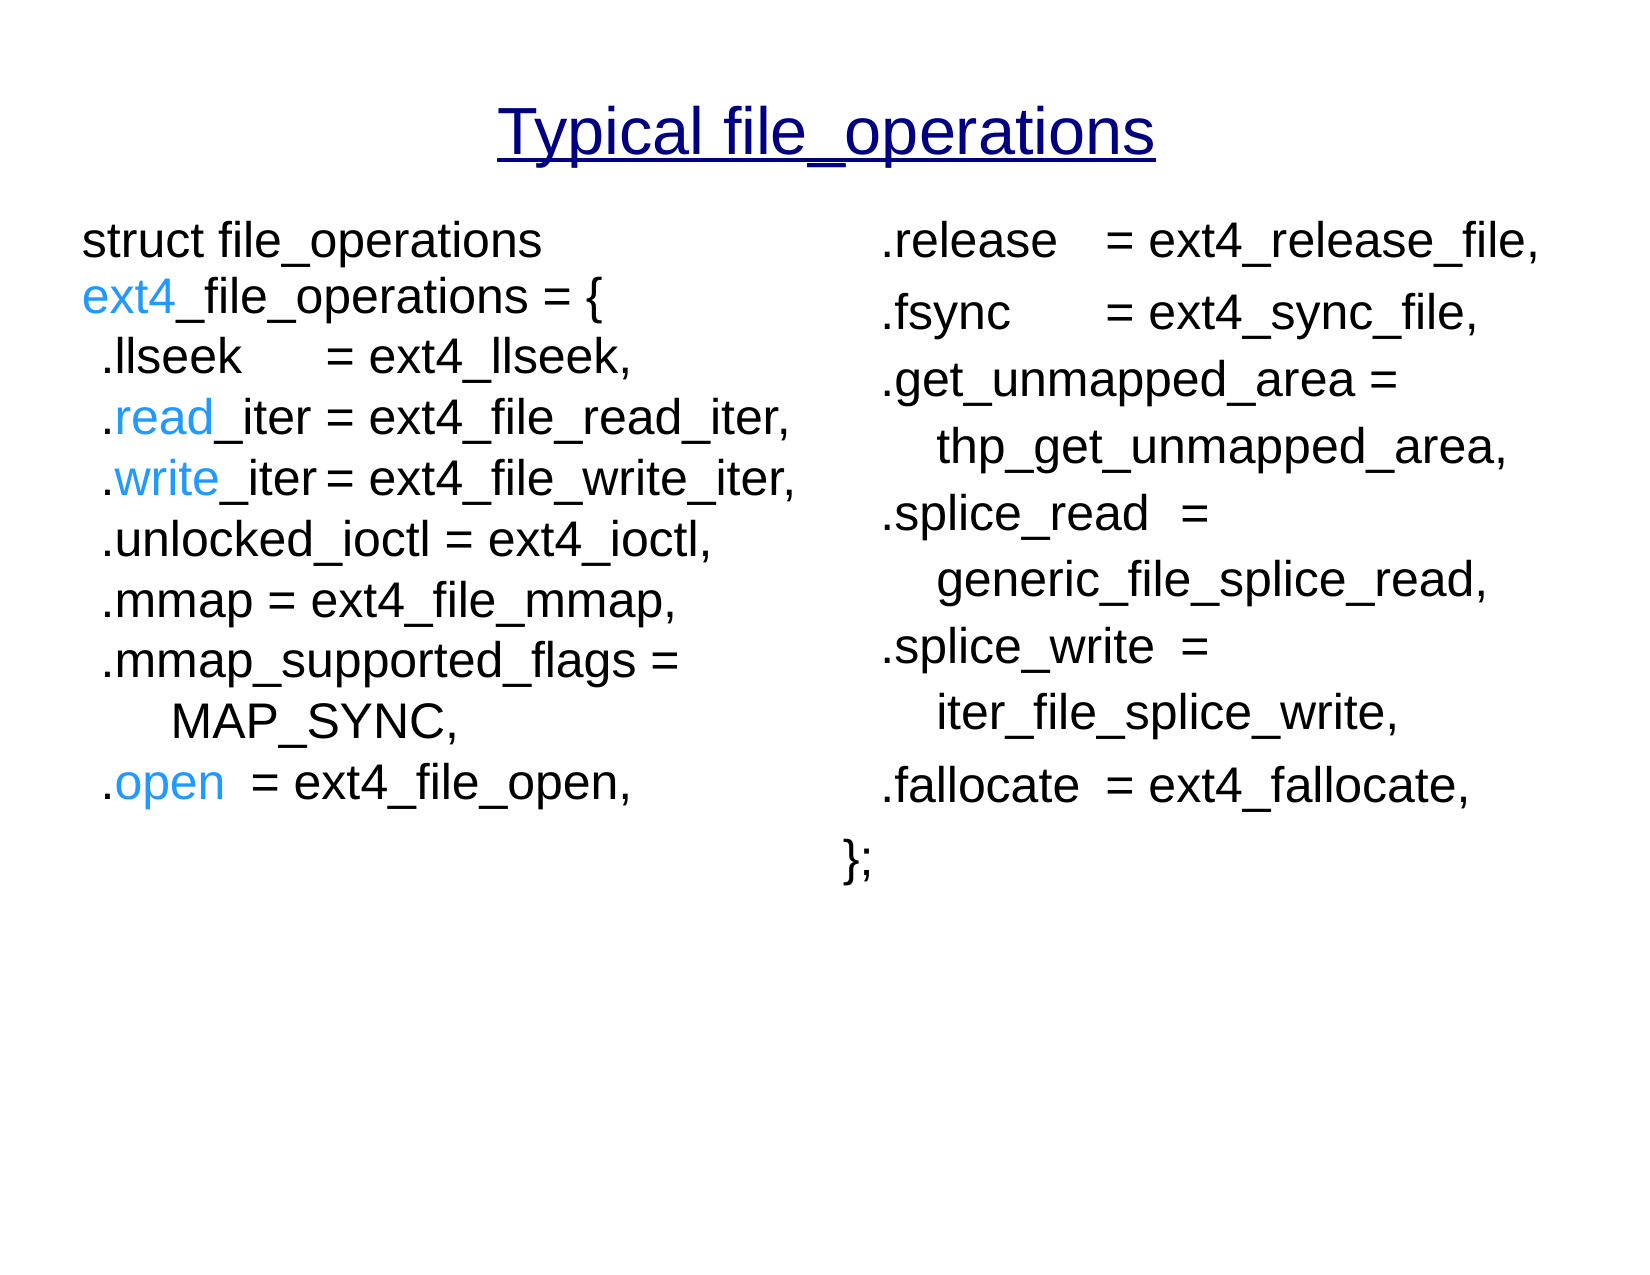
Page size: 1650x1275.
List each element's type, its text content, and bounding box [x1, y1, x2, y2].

list struct file_operations ext4_file_operations = { .llseek = ext4_llseek, .read_iter = ext4_file_read_iter, .write_iter = ext4_file_write_iter, .unlocked_ioctl = ext4_ioctl, .mmap = ext4_file_mmap, .mmap_supported_flags = MAP_SYNC, .open = ext4_file_open, [81, 212, 807, 952]
title Typical file_operations [85, 50, 1568, 213]
list .release = ext4_release_file, .fsync = ext4_sync_file, .get_unmapped_area = thp_get_unmapped_area, .splice_read = generic_file_splice_read, .splice_write = iter_file_splice_write, .fallocate = ext4_fallocate, }; [842, 212, 1568, 952]
